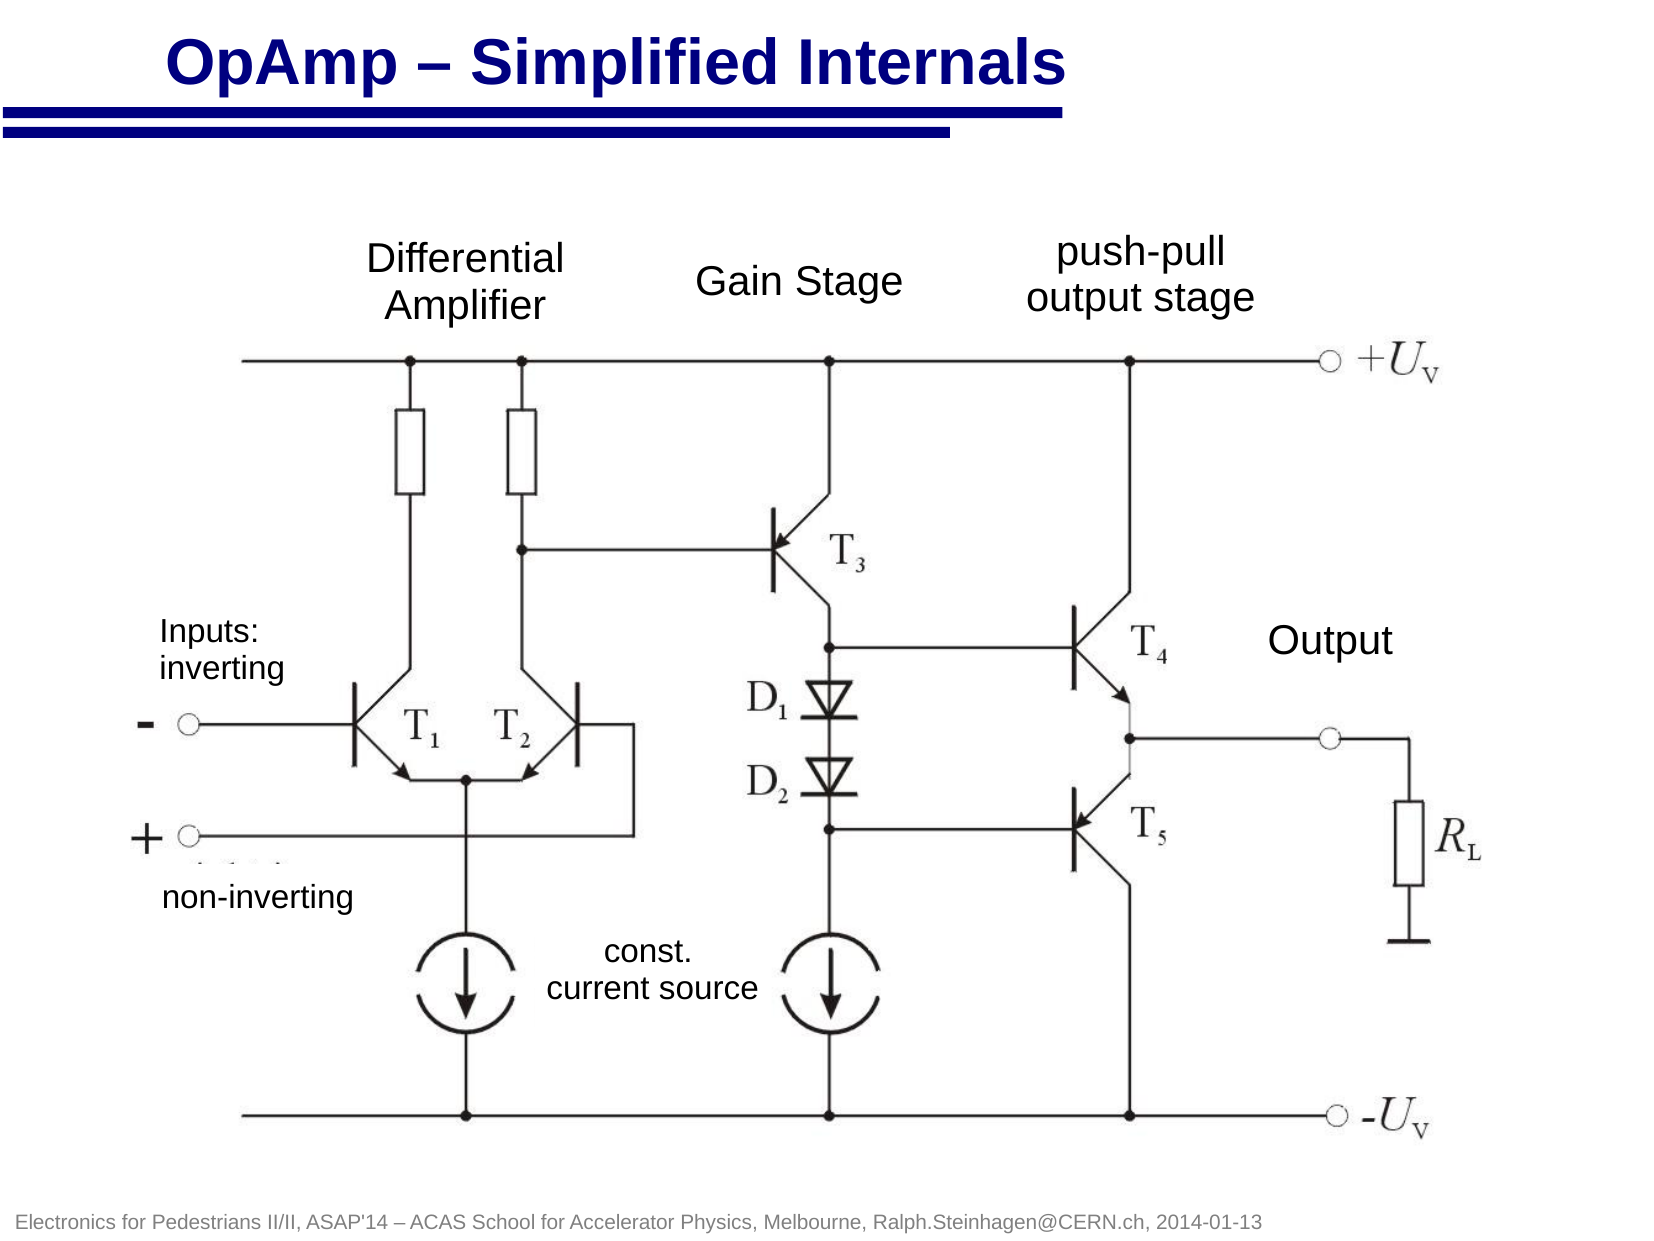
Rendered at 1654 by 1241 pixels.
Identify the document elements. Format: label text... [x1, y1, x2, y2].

text_box non-inverting [161, 864, 398, 931]
text_box Output [1194, 570, 1467, 709]
text_box Differential Amplifier [348, 226, 583, 337]
picture [105, 232, 1482, 1153]
text_box Inputs: inverting [105, 594, 340, 705]
text_box Gain Stage [620, 226, 979, 337]
text_box push-pull output stage [1004, 204, 1278, 344]
title OpAmp – Simplified Internals [165, 0, 1323, 124]
text_box const. current source [534, 893, 771, 1045]
